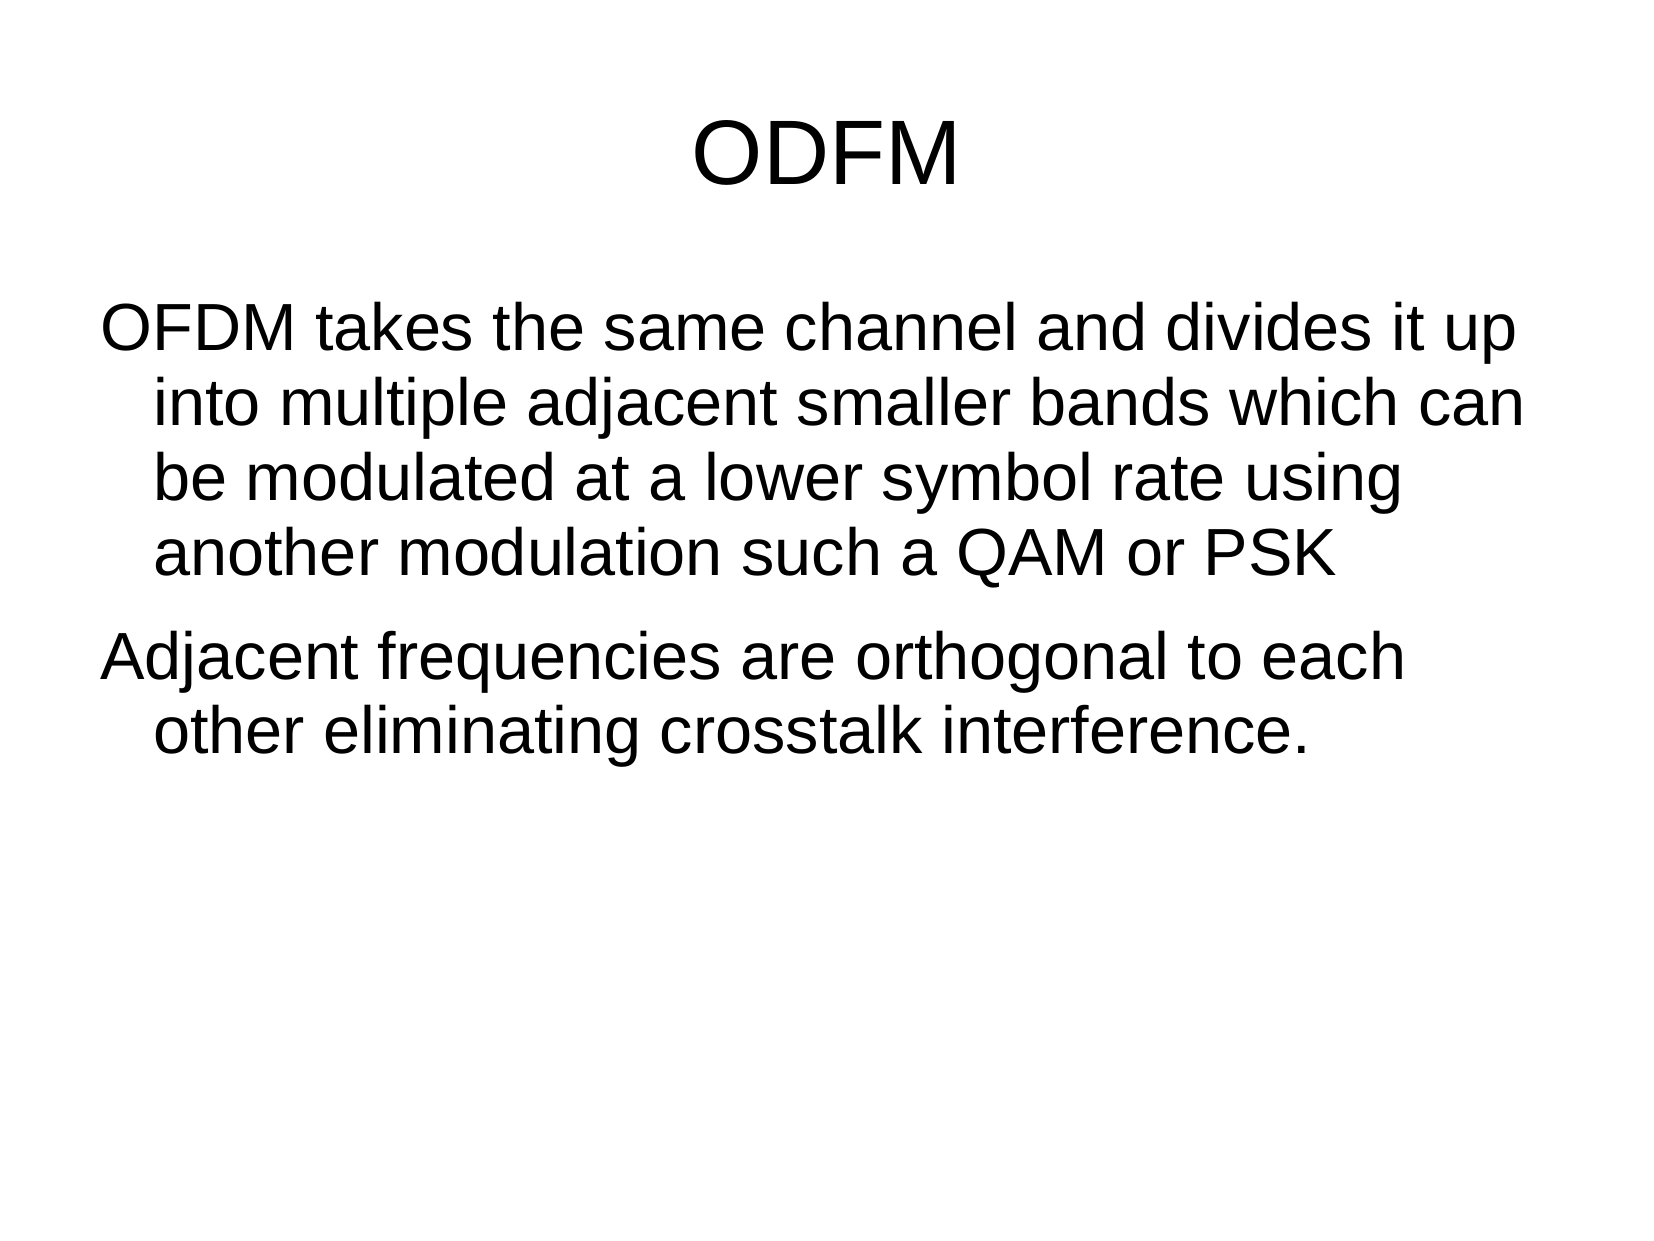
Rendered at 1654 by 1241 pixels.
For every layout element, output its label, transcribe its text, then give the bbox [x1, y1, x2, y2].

list OFDM takes the same channel and divides it up into multiple adjacent smaller bands which can be modulated at a lower symbol rate using another modulation such a QAM or PSK Adjacent frequencies are orthogonal to each other eliminating crosstalk interference. [82, 290, 1571, 1094]
title ODFM [82, 49, 1571, 257]
